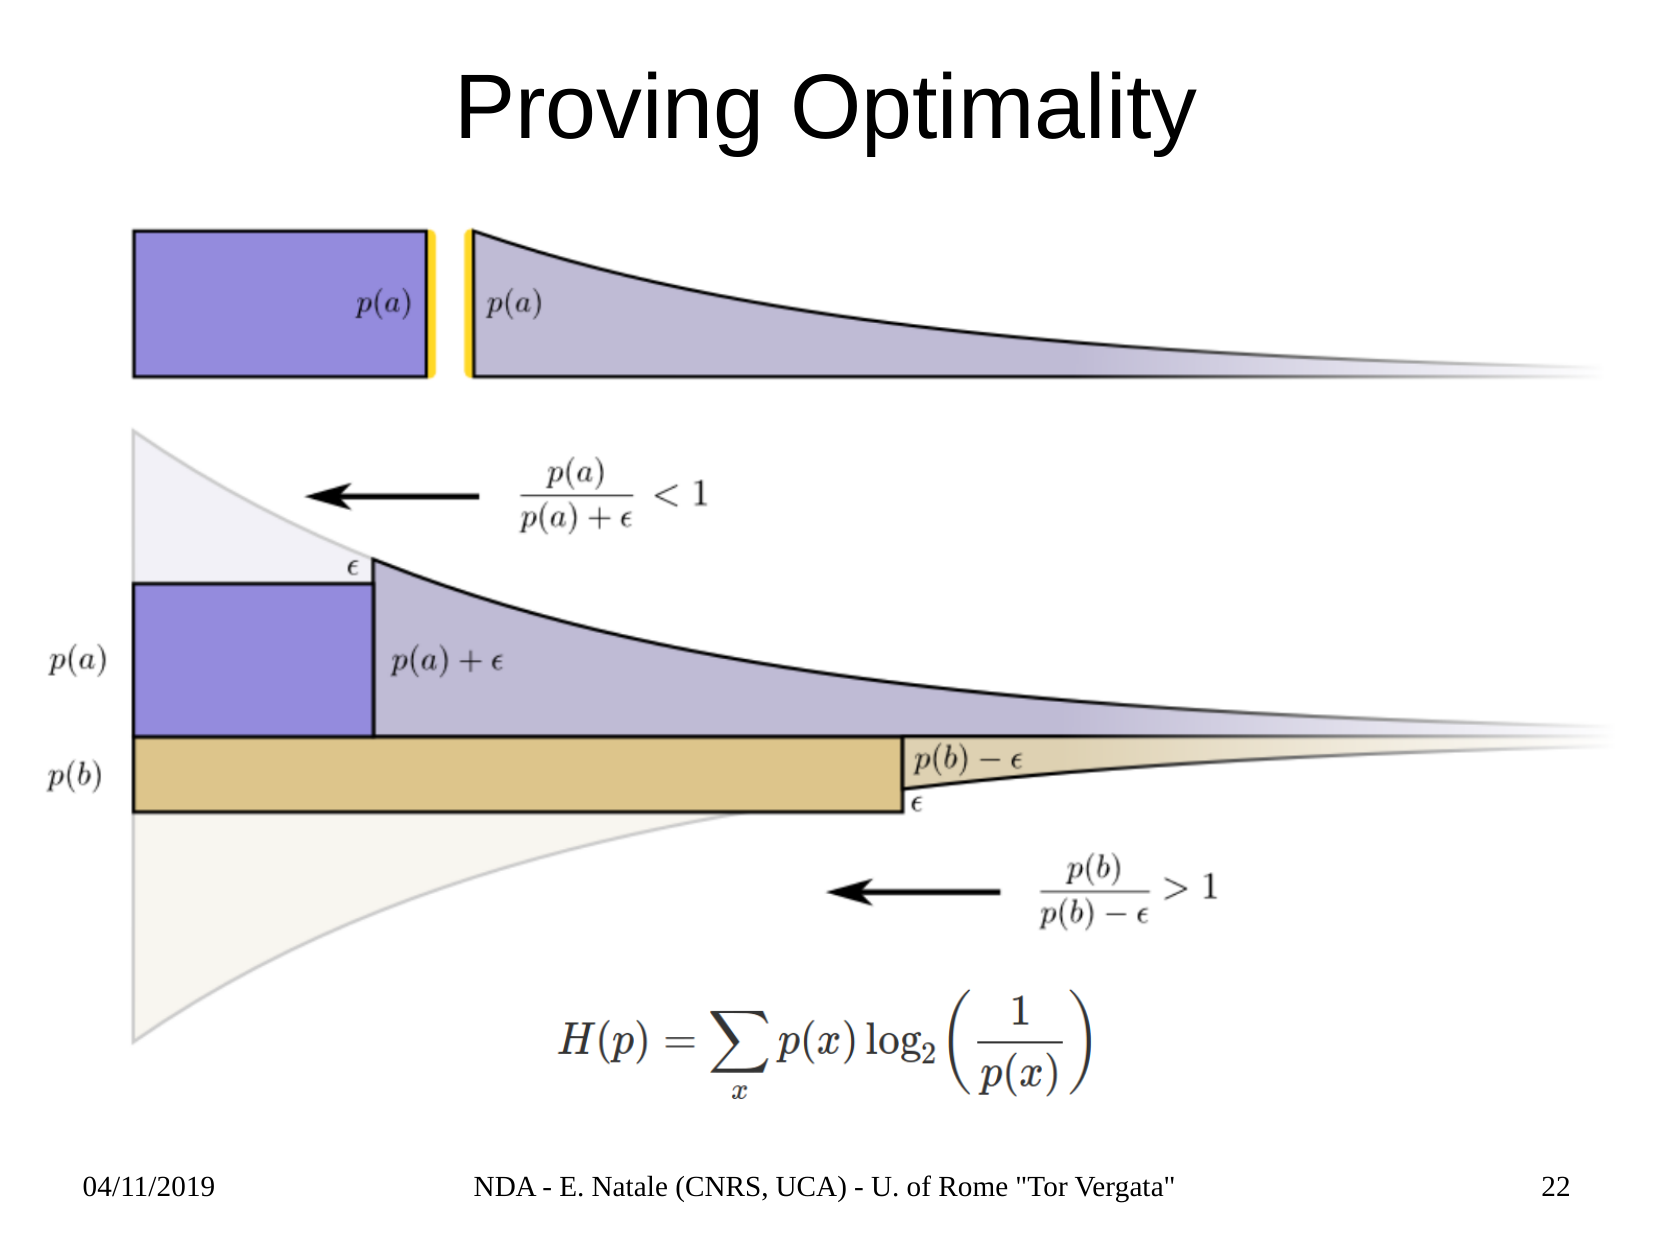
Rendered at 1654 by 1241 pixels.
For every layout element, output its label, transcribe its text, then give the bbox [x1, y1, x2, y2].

picture [4, 208, 1654, 1120]
title Proving Optimality [82, 49, 1571, 165]
